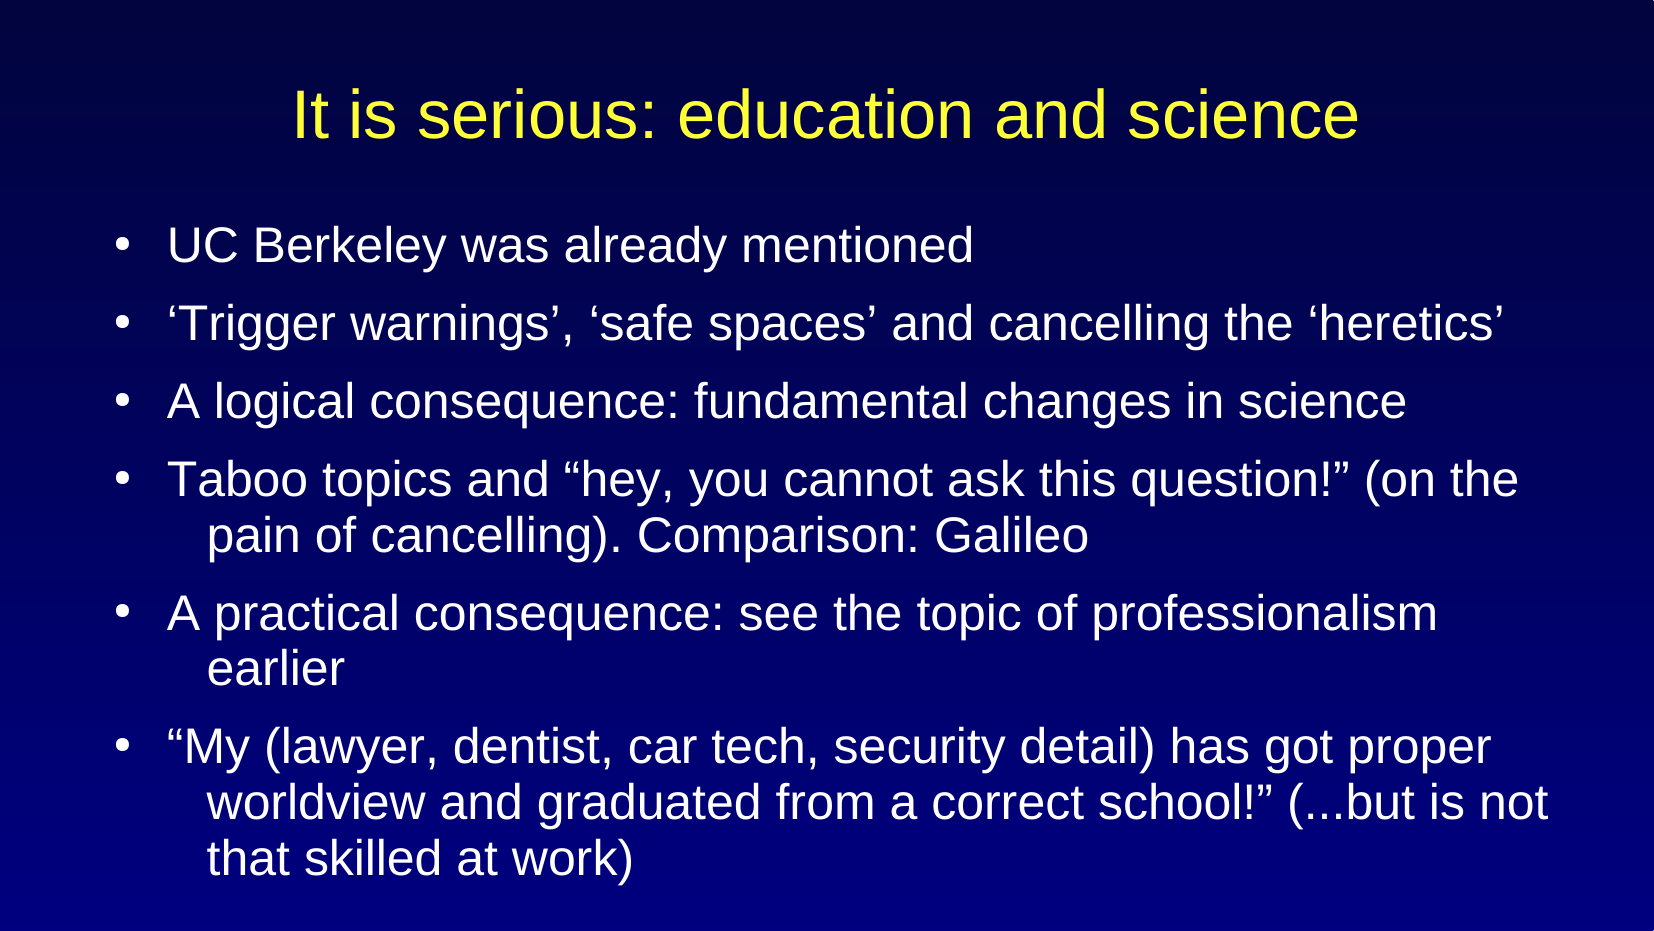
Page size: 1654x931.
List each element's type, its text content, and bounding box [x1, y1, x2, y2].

title It is serious: education and science [82, 37, 1571, 193]
list UC Berkeley was already mentioned ‘Trigger warnings’, ‘safe spaces’ and cancelling the ‘heretics’ A logical consequence: fundamental changes in science Taboo topics and “hey, you cannot ask this question!” (on the pain of cancelling). Comparison: Galileo A practical consequence: see the topic of professionalism earlier “My (lawyer, dentist, car tech, security detail) has got proper worldview and graduated from a correct school!” (...but is not that skilled at work) [82, 217, 1571, 886]
